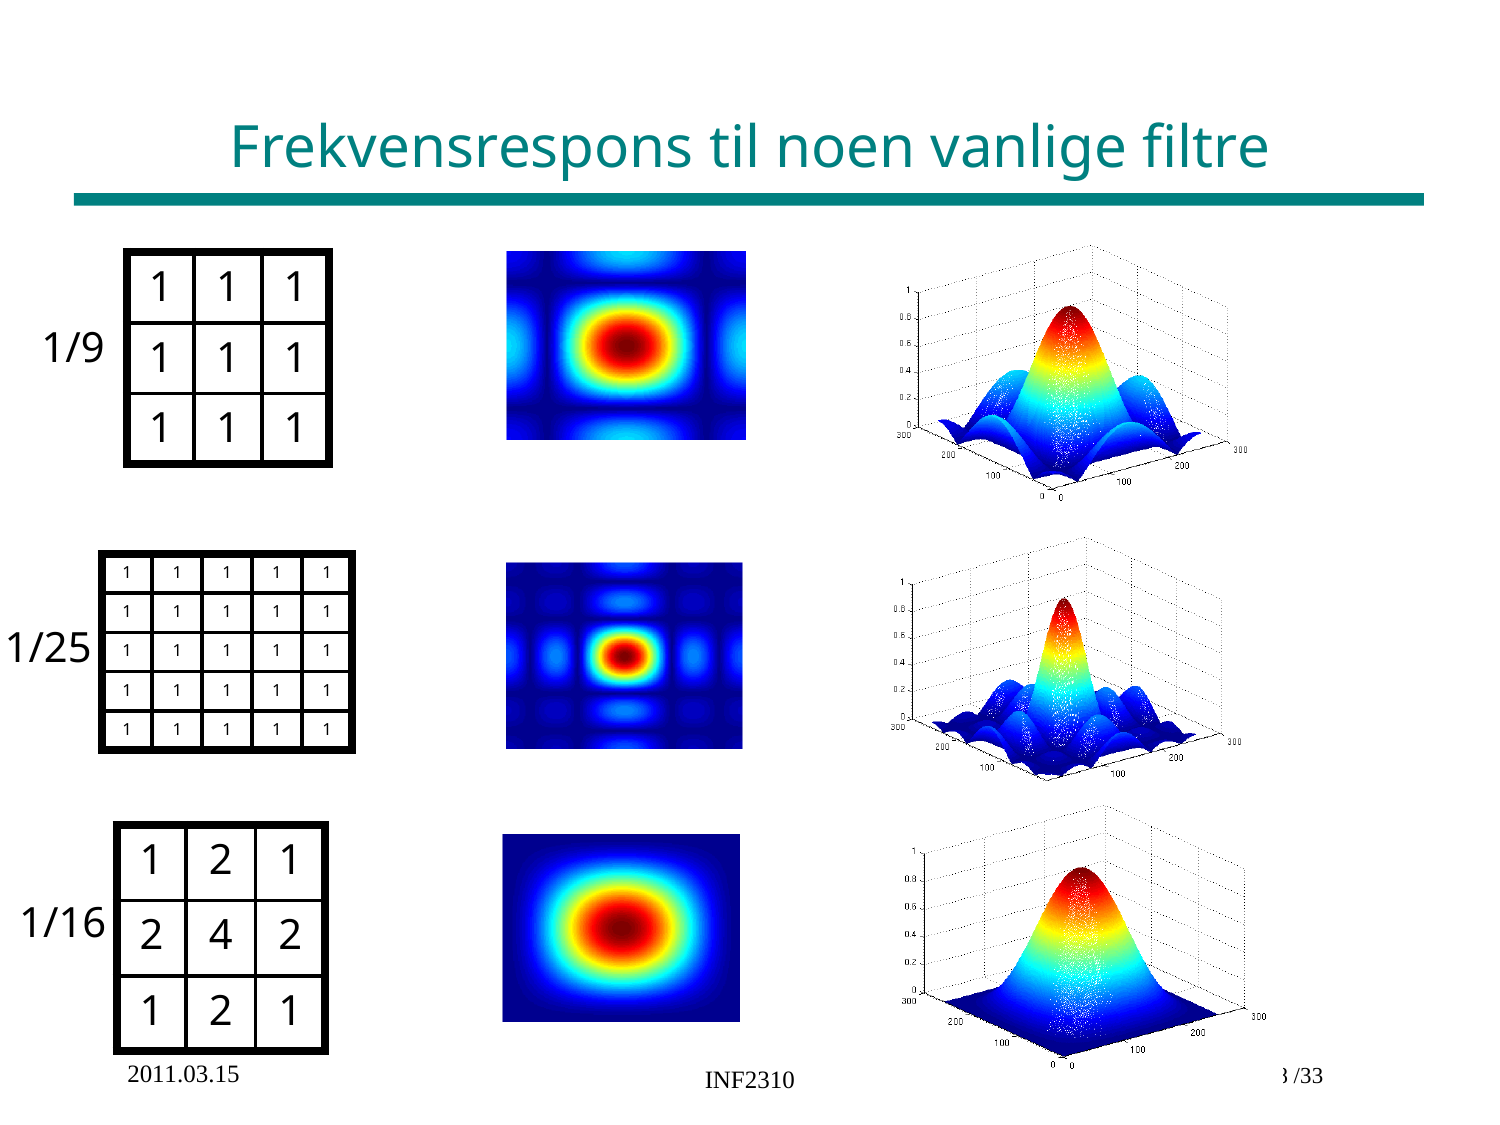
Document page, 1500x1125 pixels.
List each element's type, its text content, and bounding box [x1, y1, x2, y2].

table_cell 1 [106, 595, 150, 631]
text_box 1/9 [0, 313, 120, 380]
table_cell 4 [188, 902, 254, 974]
table_cell 1 [254, 595, 300, 631]
title Frekvensrespons til noen vanlige filtre [112, 62, 1388, 226]
table_cell 1 [154, 634, 200, 670]
table_cell 1 [131, 325, 192, 392]
table_cell 1 [304, 634, 348, 670]
table_cell 1 [204, 595, 250, 631]
table_header 1 [196, 256, 260, 321]
table_header 1 [131, 256, 192, 321]
table_header 1 [106, 558, 150, 591]
table_cell 1 [264, 395, 325, 460]
table_cell 1 [304, 595, 348, 631]
table_cell 1 [154, 713, 200, 746]
table_cell 1 [121, 978, 184, 1047]
text_box 1/16 [0, 888, 122, 955]
picture [466, 233, 775, 465]
table_cell 1 [196, 325, 260, 392]
picture [466, 545, 771, 774]
table_cell 1 [254, 713, 300, 746]
table_cell 1 [257, 978, 321, 1047]
table_header 1 [264, 256, 325, 321]
table_cell 1 [196, 395, 260, 460]
table_cell 1 [131, 395, 192, 460]
table_cell 1 [154, 673, 200, 709]
table_header 1 [304, 558, 348, 591]
table_cell 1 [108, 634, 150, 670]
table_cell 2 [257, 902, 321, 974]
table_cell 1 [204, 634, 250, 670]
text_box 1/25 [0, 613, 108, 680]
table_cell 1 [264, 325, 325, 392]
table_cell 1 [154, 595, 200, 631]
table_header 1 [154, 558, 200, 591]
table_cell 1 [304, 713, 348, 746]
table_cell 1 [106, 673, 150, 709]
table_header 1 [204, 558, 250, 591]
table_cell 1 [204, 673, 250, 709]
table_header 1 [254, 558, 300, 591]
picture [860, 222, 1283, 1090]
table_header 1 [121, 829, 184, 899]
table_cell 1 [254, 673, 300, 709]
table_header 2 [188, 829, 254, 899]
table_cell 1 [254, 634, 300, 670]
picture [462, 816, 769, 1047]
table_cell 2 [188, 978, 254, 1047]
table_cell 2 [121, 902, 184, 974]
table_cell 1 [204, 713, 250, 746]
table_cell 1 [304, 673, 348, 709]
table_cell 1 [106, 713, 150, 746]
table_header 1 [257, 829, 321, 899]
